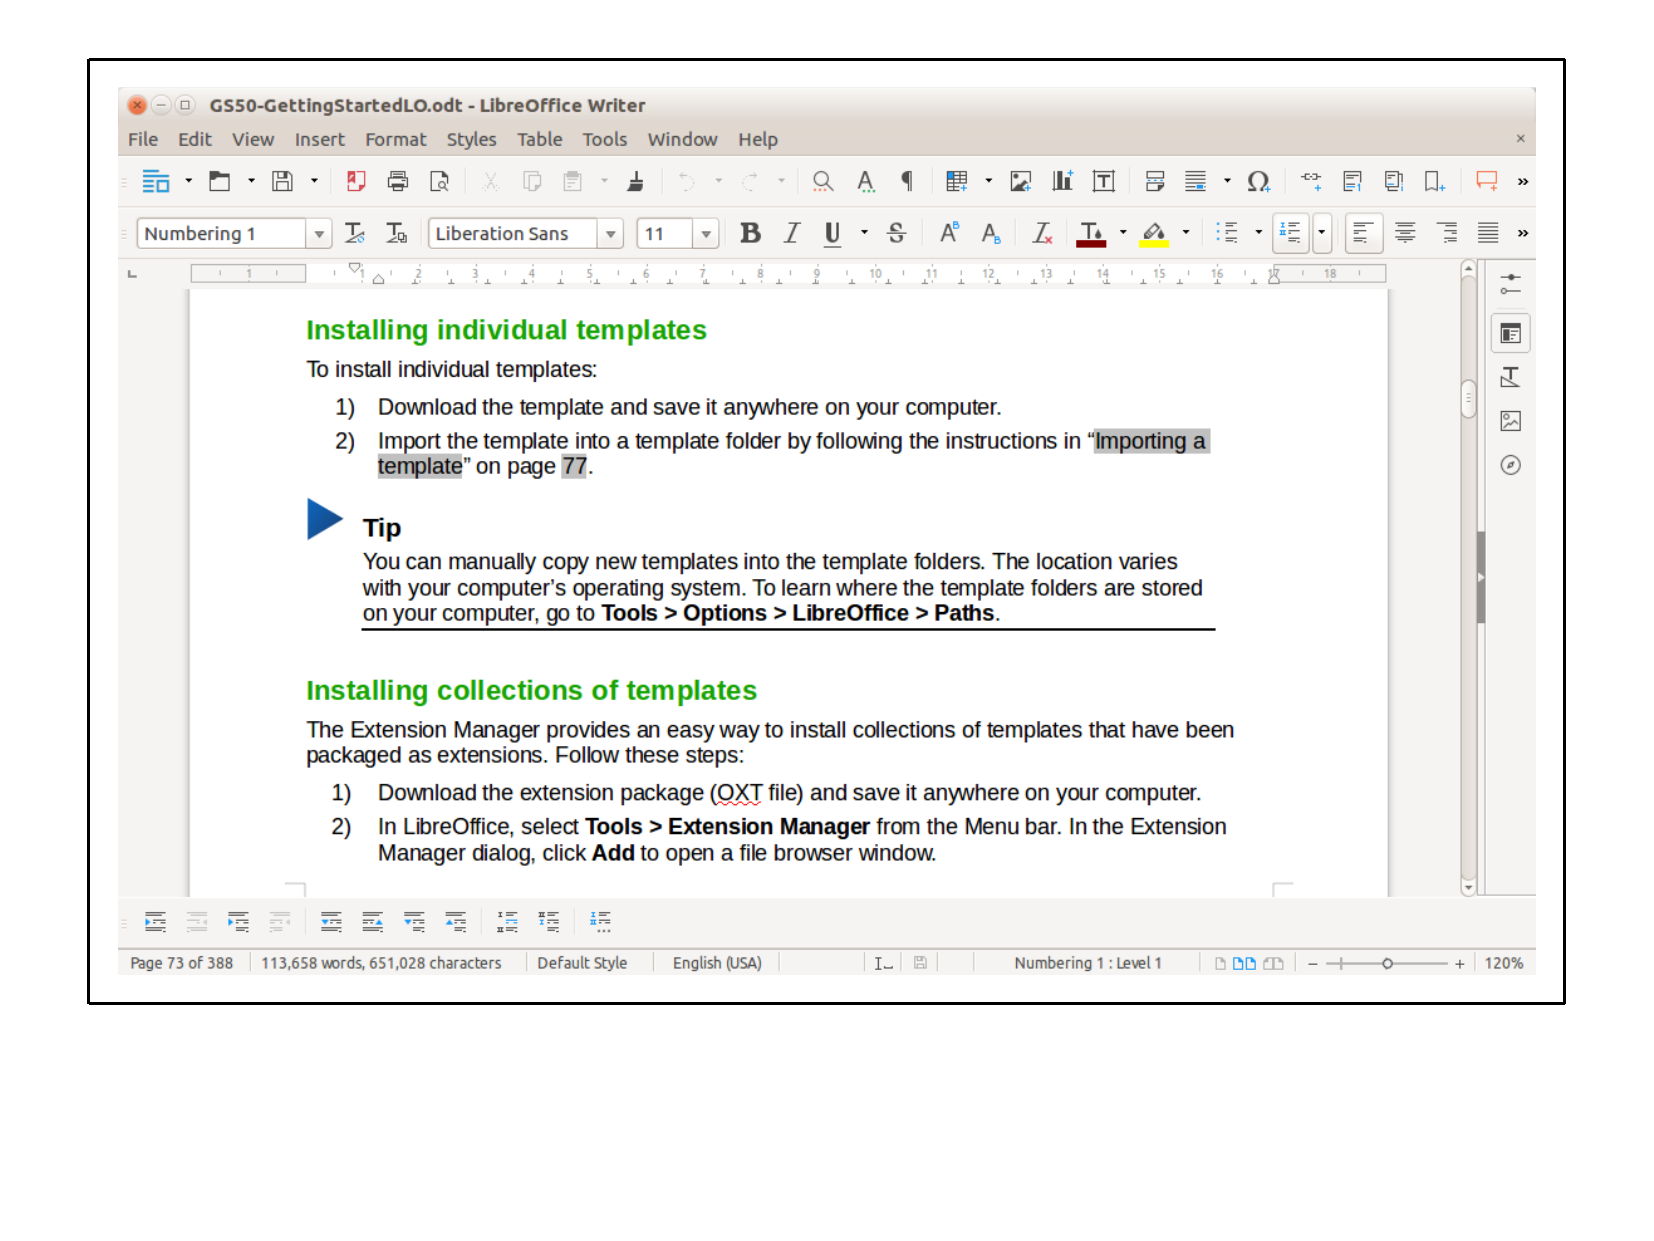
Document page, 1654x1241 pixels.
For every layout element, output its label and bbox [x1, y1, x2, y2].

text_box [88, 59, 1565, 1004]
picture [118, 87, 1536, 975]
